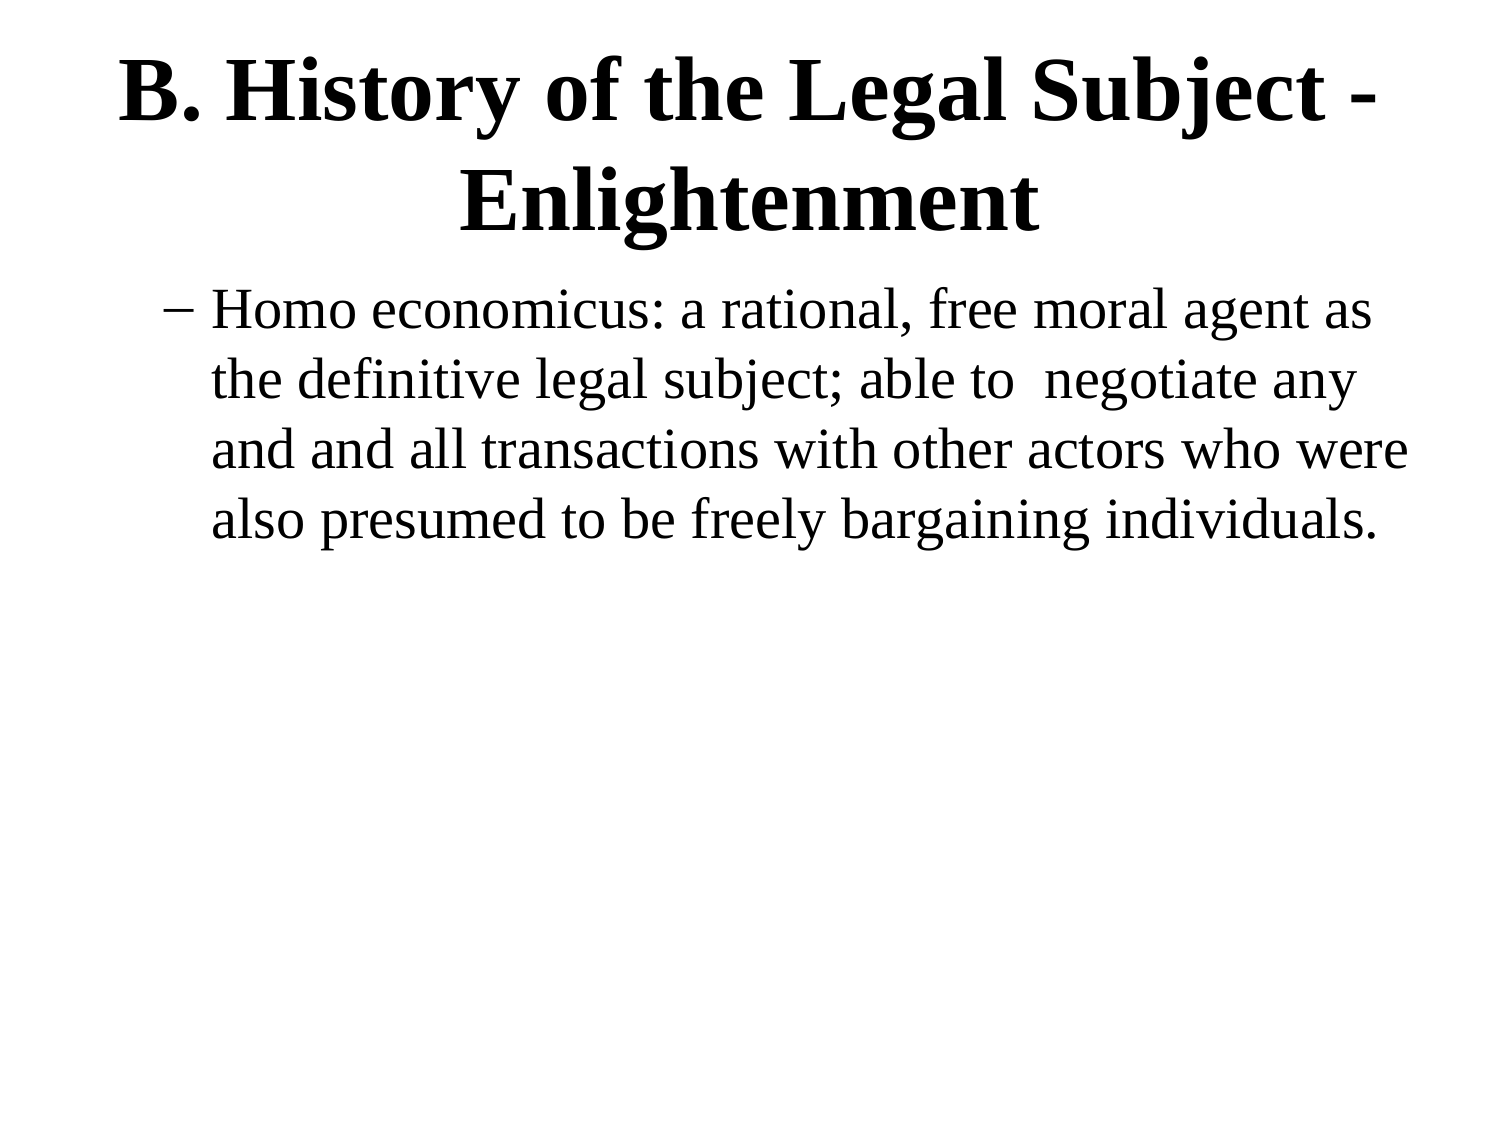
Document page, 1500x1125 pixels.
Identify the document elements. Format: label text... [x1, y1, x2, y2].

title B. History of the Legal Subject - Enlightenment [75, 45, 1426, 233]
list Homo economicus: a rational, free moral agent as the definitive legal subject; able to negotiate any and and all transactions with other actors who were also presumed to be freely bargaining individuals. [75, 262, 1426, 1005]
